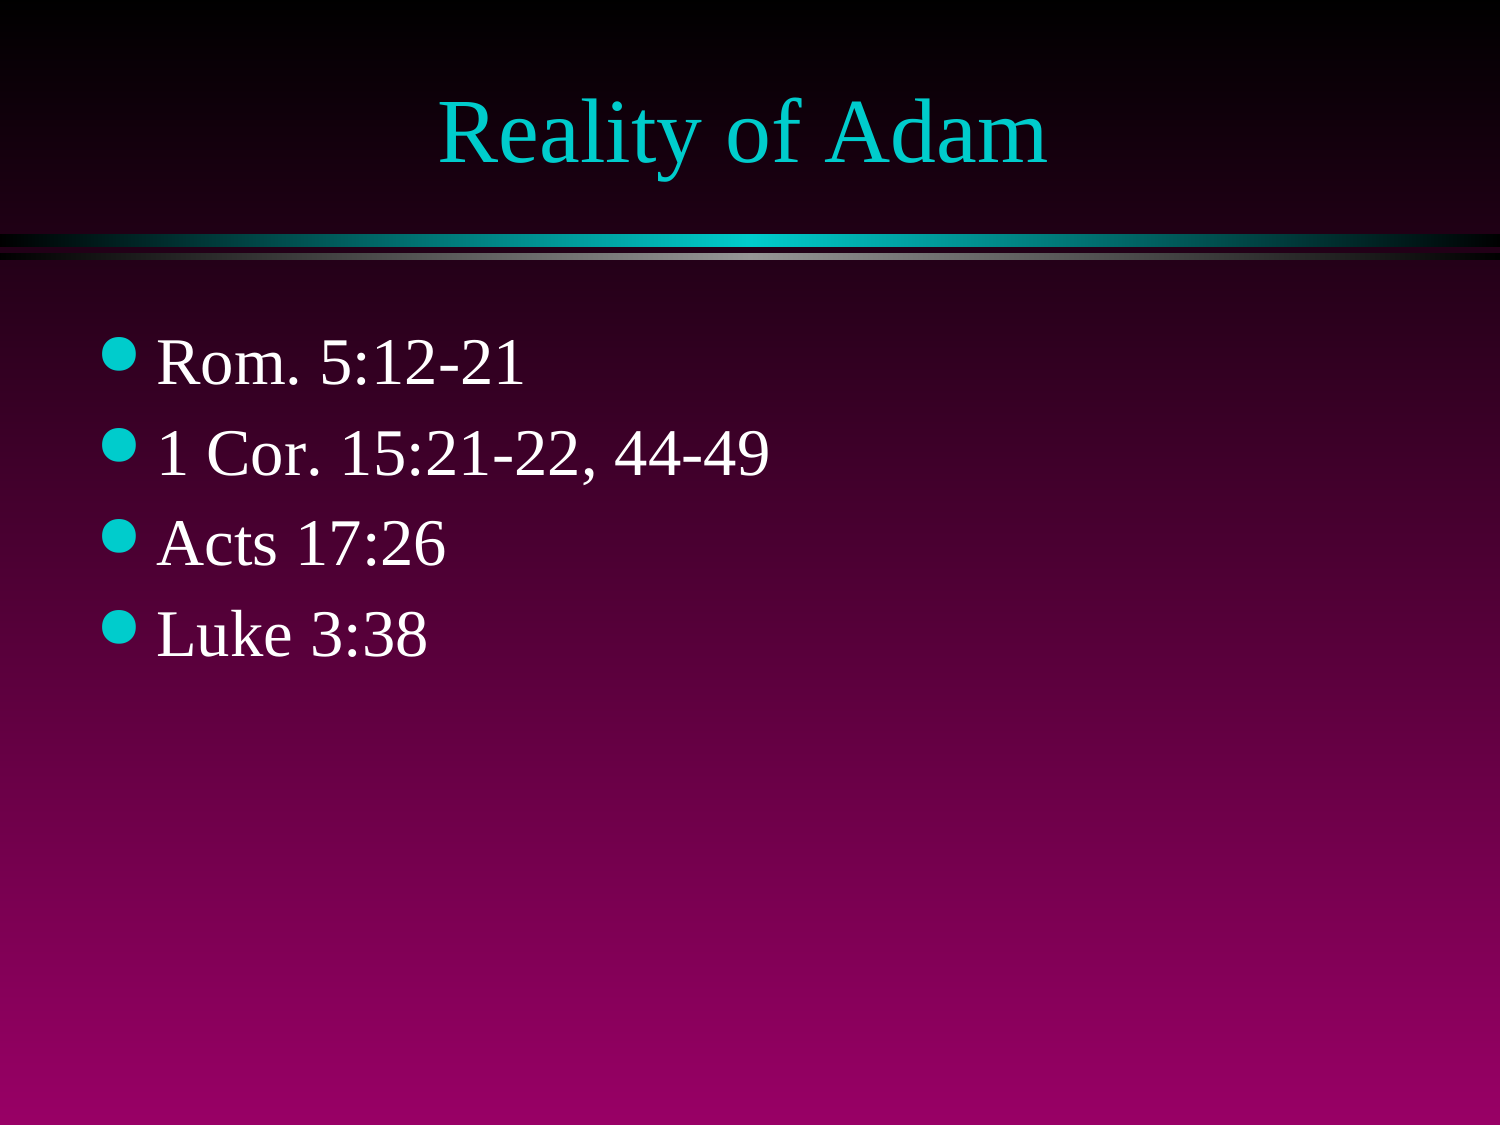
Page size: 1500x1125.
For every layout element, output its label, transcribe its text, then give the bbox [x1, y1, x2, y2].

title Reality of Adam [99, 37, 1388, 225]
list Rom. 5:12-21 1 Cor. 15:21-22, 44-49 Acts 17:26 Luke 3:38 [99, 324, 1388, 978]
